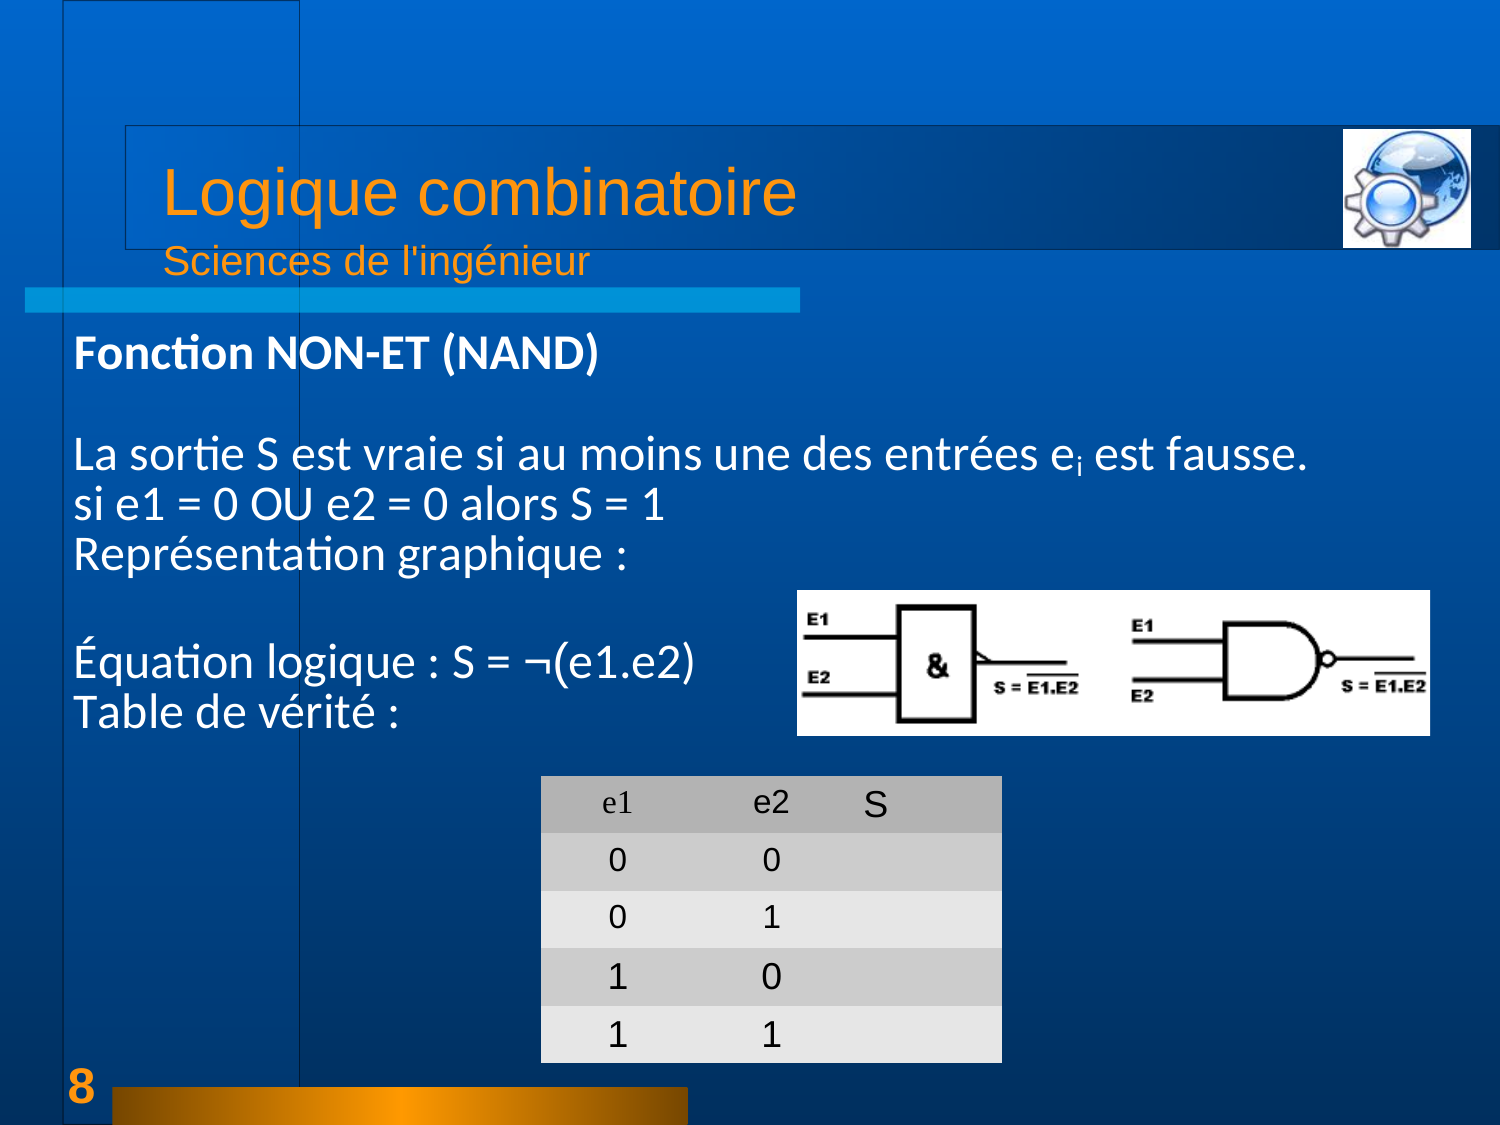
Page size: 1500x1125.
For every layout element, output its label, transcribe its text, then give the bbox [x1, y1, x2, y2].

picture [1343, 129, 1471, 248]
table_cell 1 [541, 948, 695, 1006]
picture [797, 590, 1431, 736]
table_cell 0 [541, 833, 695, 891]
table_header S [849, 776, 1002, 833]
table_cell [849, 948, 1002, 1006]
table_cell 1 [695, 1006, 849, 1063]
table_cell 0 [541, 891, 695, 948]
table_cell [849, 891, 1002, 948]
text_box Fonction NON-ET (NAND) La sortie S est vraie si au moins une des entrées ei est fausse. si e1 = 0 OU e2 = 0 alors S = 1 Représentation graphique : Équation logique : S = ¬(e1.e2) Table de vérité : [59, 325, 1388, 890]
table_cell 1 [695, 891, 849, 948]
table_header e1 [541, 776, 695, 833]
table_cell 0 [695, 948, 849, 1006]
table_header e2 [695, 776, 849, 833]
table_cell [849, 1006, 1002, 1063]
table_cell 0 [695, 833, 849, 891]
table_cell 1 [541, 1006, 695, 1063]
table_cell [849, 833, 1002, 891]
